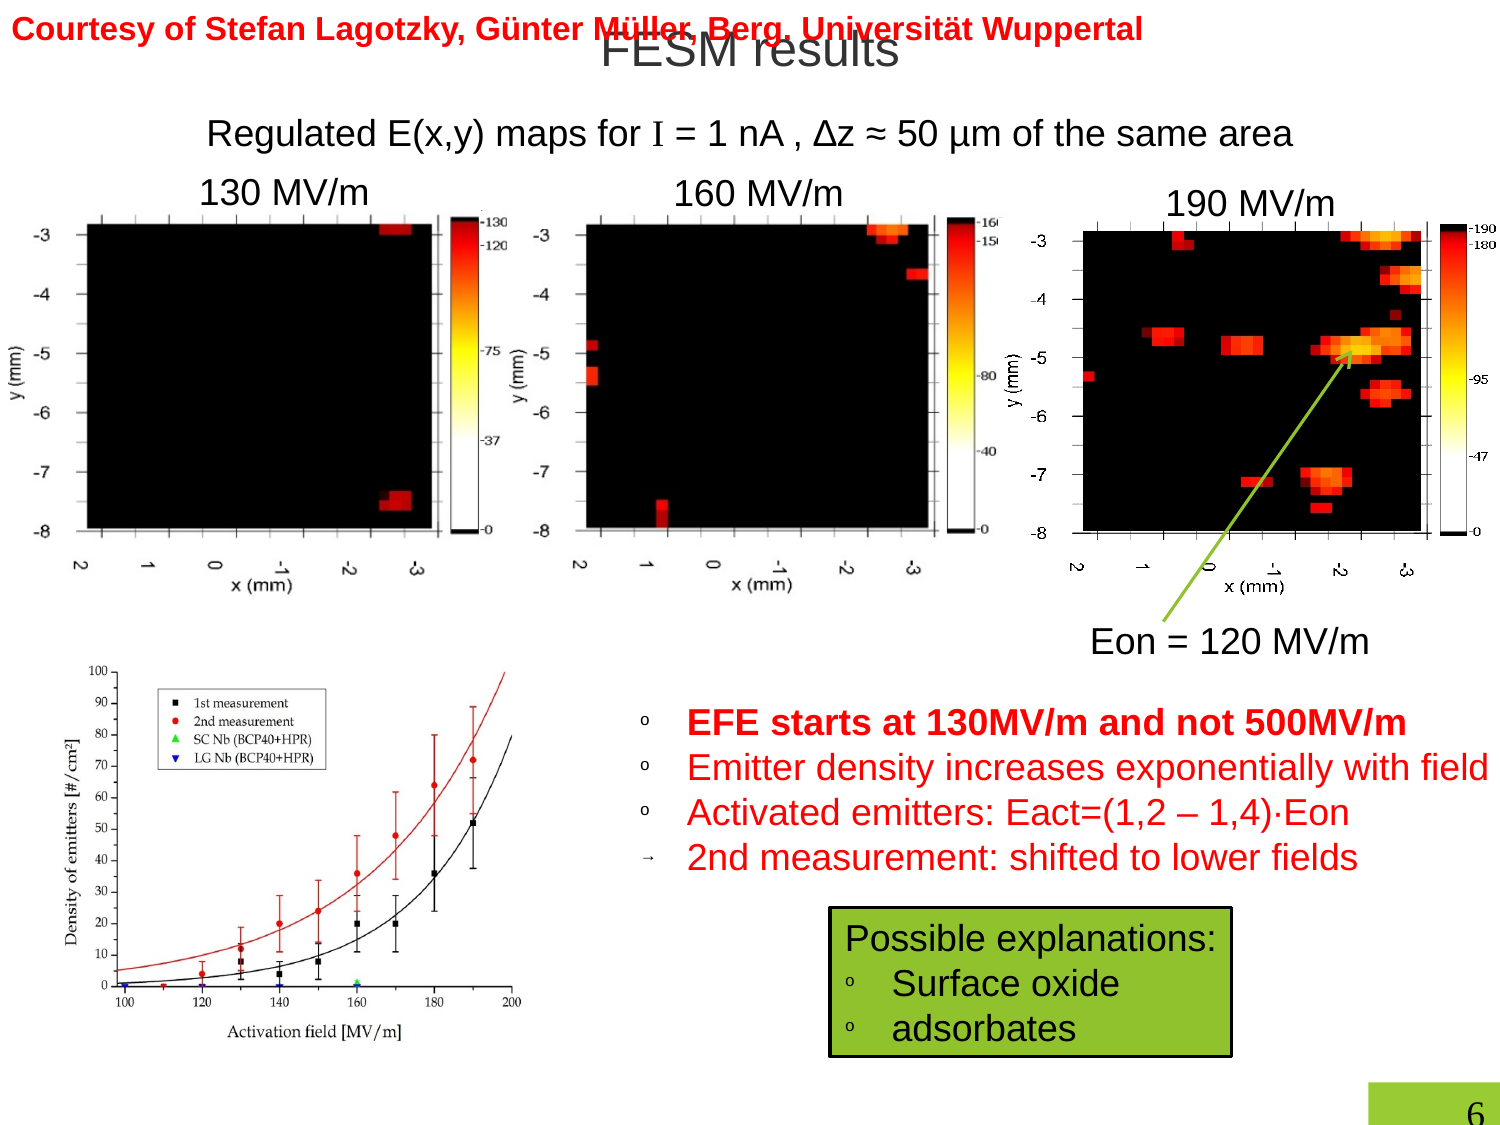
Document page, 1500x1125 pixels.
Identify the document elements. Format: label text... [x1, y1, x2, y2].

picture [8, 210, 1500, 598]
text_box Possible explanations: Surface oxide adsorbates [829, 907, 1232, 1057]
text_box 160 MV/m [658, 161, 859, 222]
slide_number <number> [1368, 1082, 1500, 1125]
text_box Eon = 120 MV/m [1075, 609, 1386, 670]
text_box 130 MV/m [184, 160, 385, 221]
picture [13, 621, 592, 1059]
text_box FESM results [0, 16, 1500, 79]
text_box Courtesy of Stefan Lagotzky, Günter Müller, Berg. Universität Wuppertal [0, 0, 1161, 55]
text_box EFE starts at 130MV/m and not 500MV/m Emitter density increases exponentially with field Activated emitters: Eact=(1,2 – 1,4)∙Eon 2nd measurement: shifted to lower fields [625, 690, 1500, 886]
text_box 190 MV/m [1150, 171, 1352, 232]
text_box Regulated E(x,y) maps for I = 1 nA , ∆z ≈ 50 µm of the same area [0, 101, 1500, 162]
